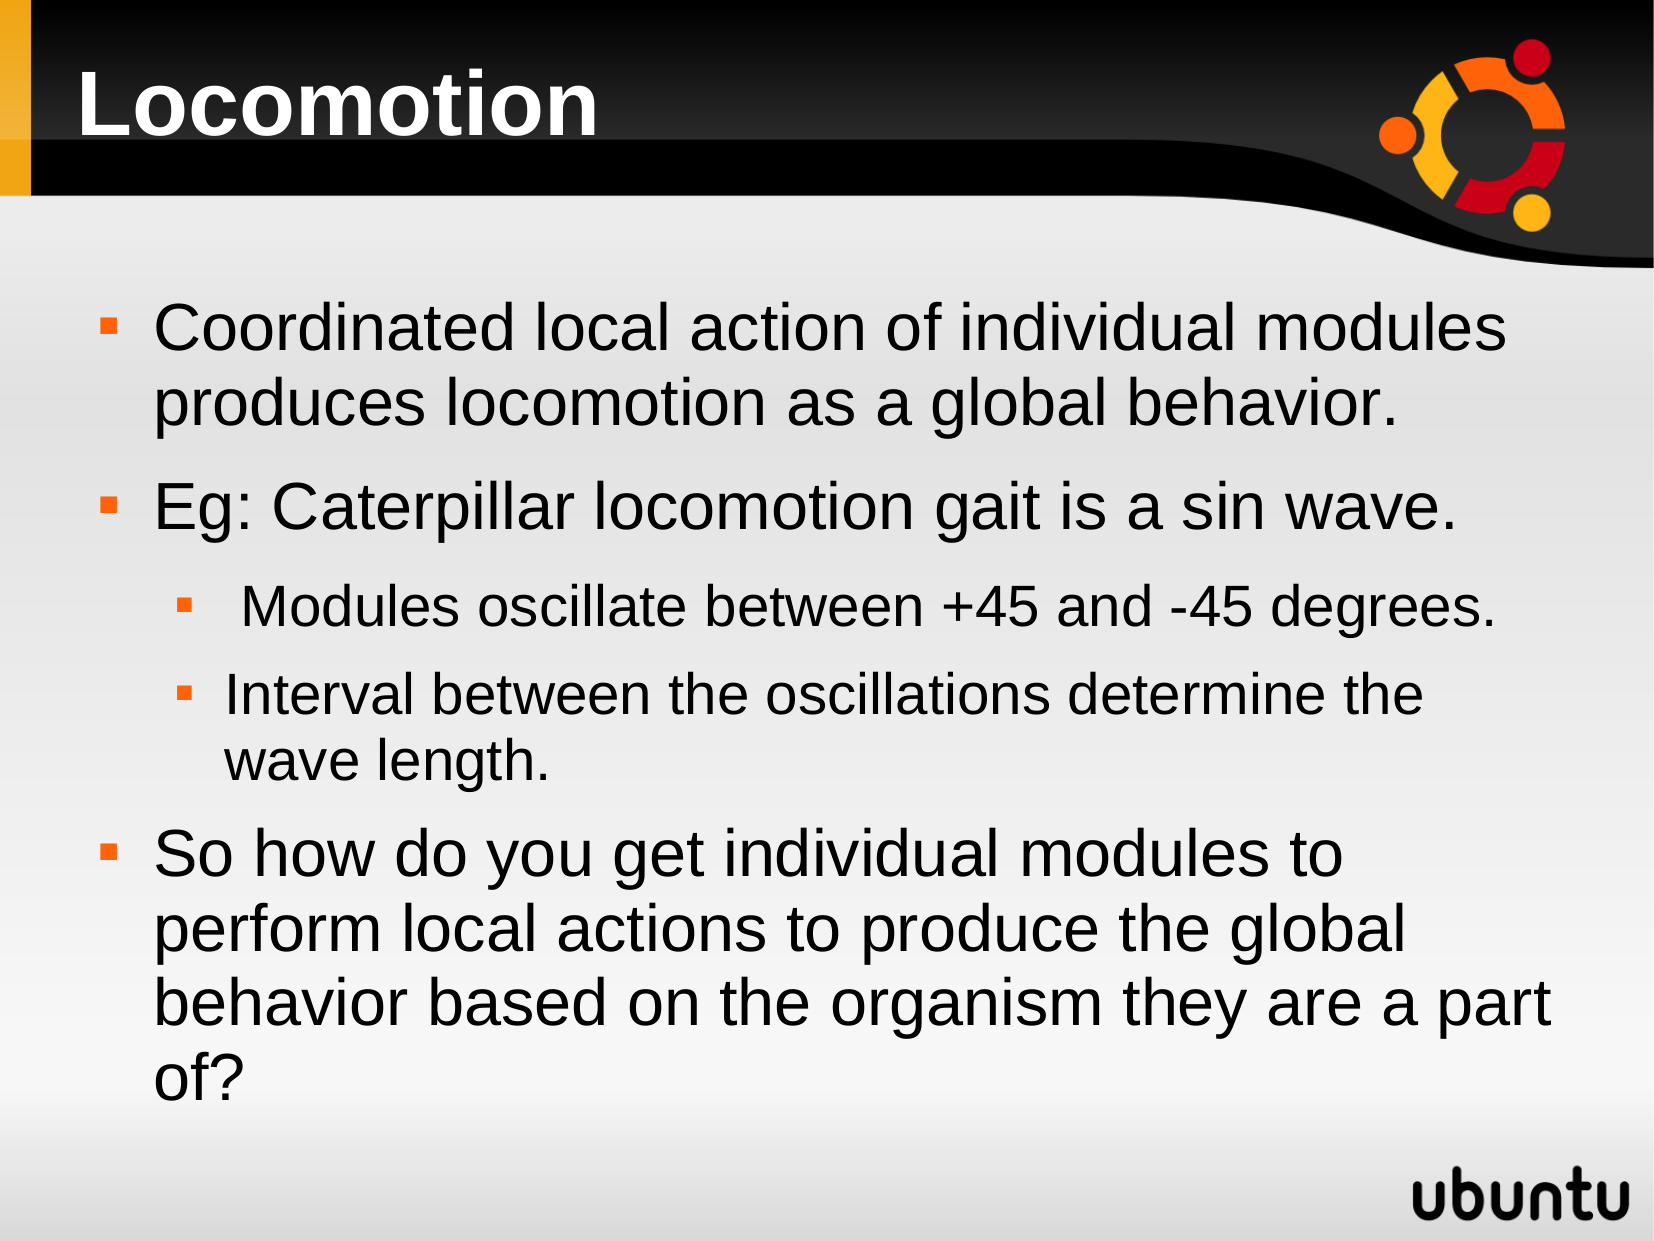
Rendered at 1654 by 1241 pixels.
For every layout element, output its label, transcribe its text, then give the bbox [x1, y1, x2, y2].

picture [0, 0, 1654, 1241]
title Locomotion [76, 0, 1565, 208]
list Coordinated local action of individual modules produces locomotion as a global behavior. Eg: Caterpillar locomotion gait is a sin wave. Modules oscillate between +45 and -45 degrees. Interval between the oscillations determine the wave length. So how do you get individual modules to perform local actions to produce the global behavior based on the organism they are a part of? [82, 290, 1571, 1115]
